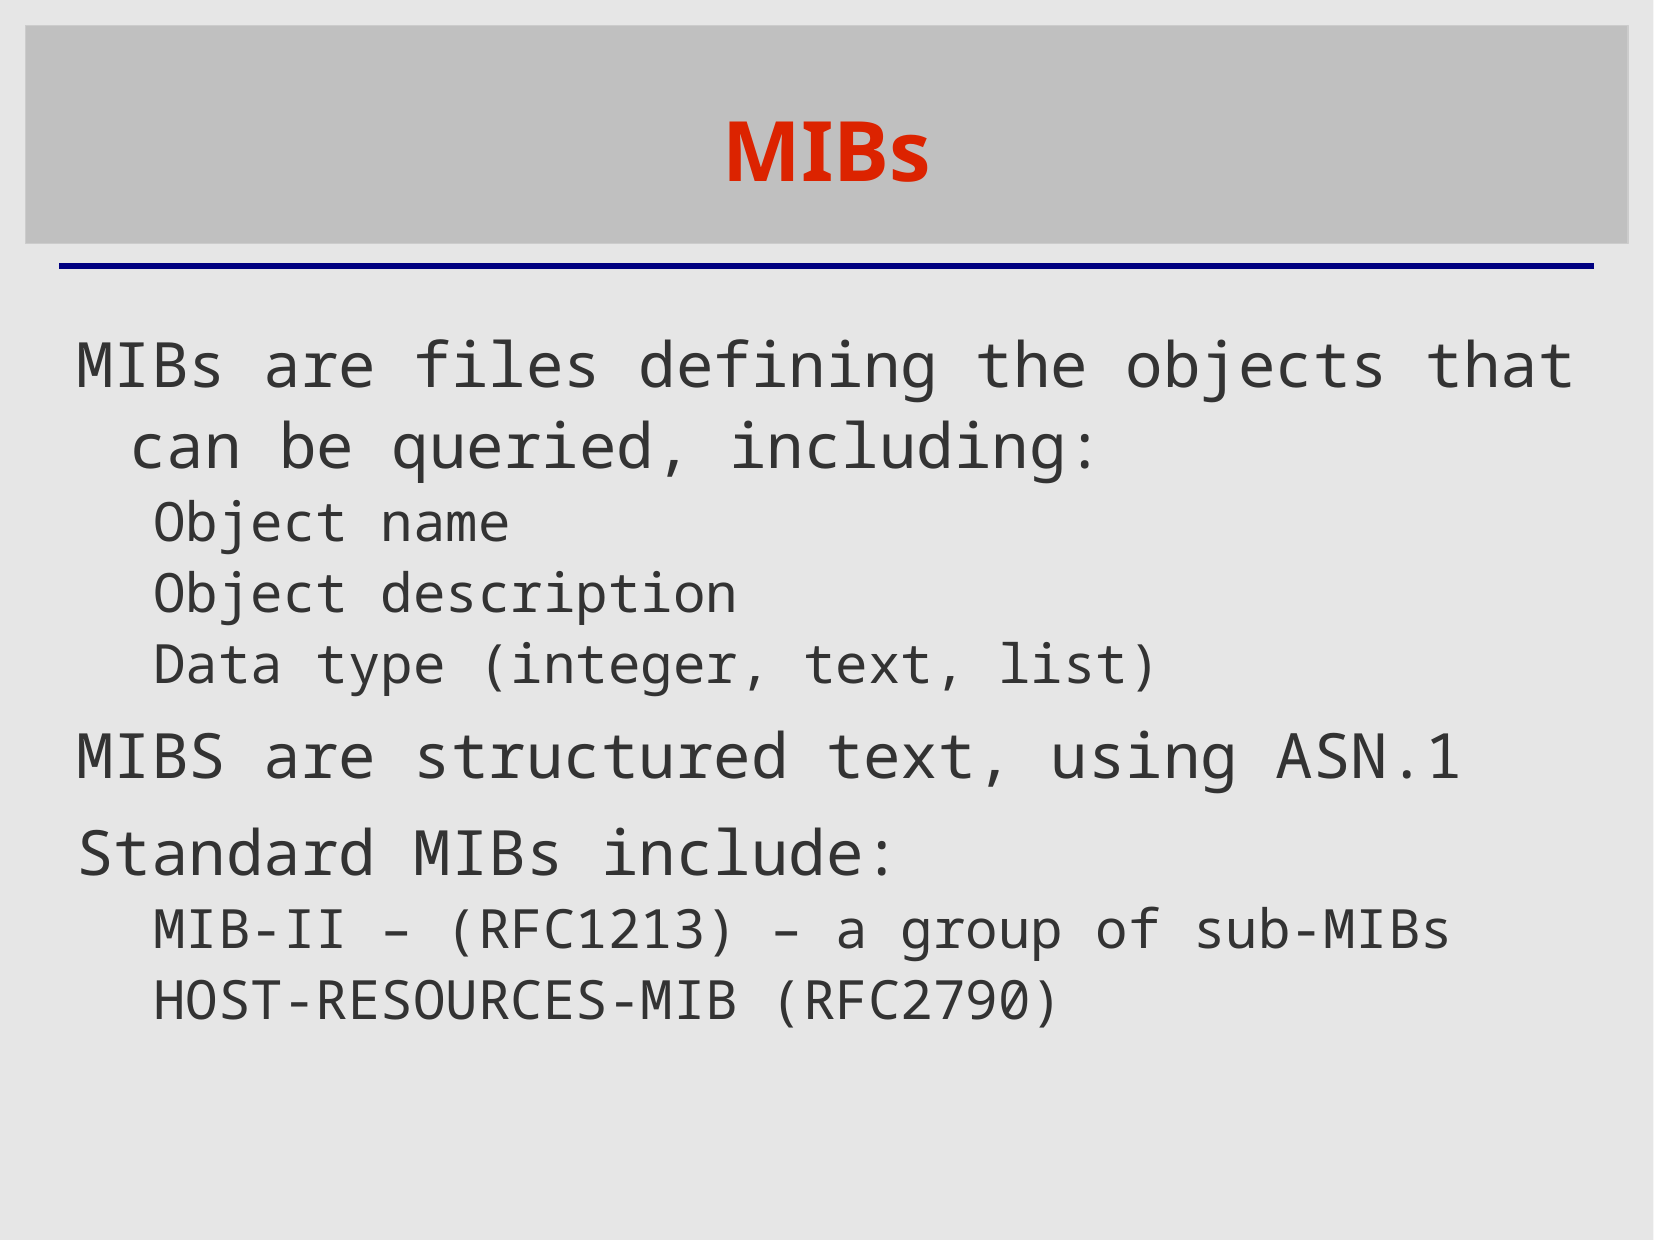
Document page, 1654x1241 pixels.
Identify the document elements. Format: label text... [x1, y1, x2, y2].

title MIBs [121, 53, 1534, 246]
list MIBs are files defining the objects that can be queried, including: Object name Object description Data type (integer, text, list) MIBS are structured text, using ASN.1 Standard MIBs include: MIB-II – (RFC1213) – a group of sub-MIBs HOST-RESOURCES-MIB (RFC2790) [59, 322, 1594, 1117]
